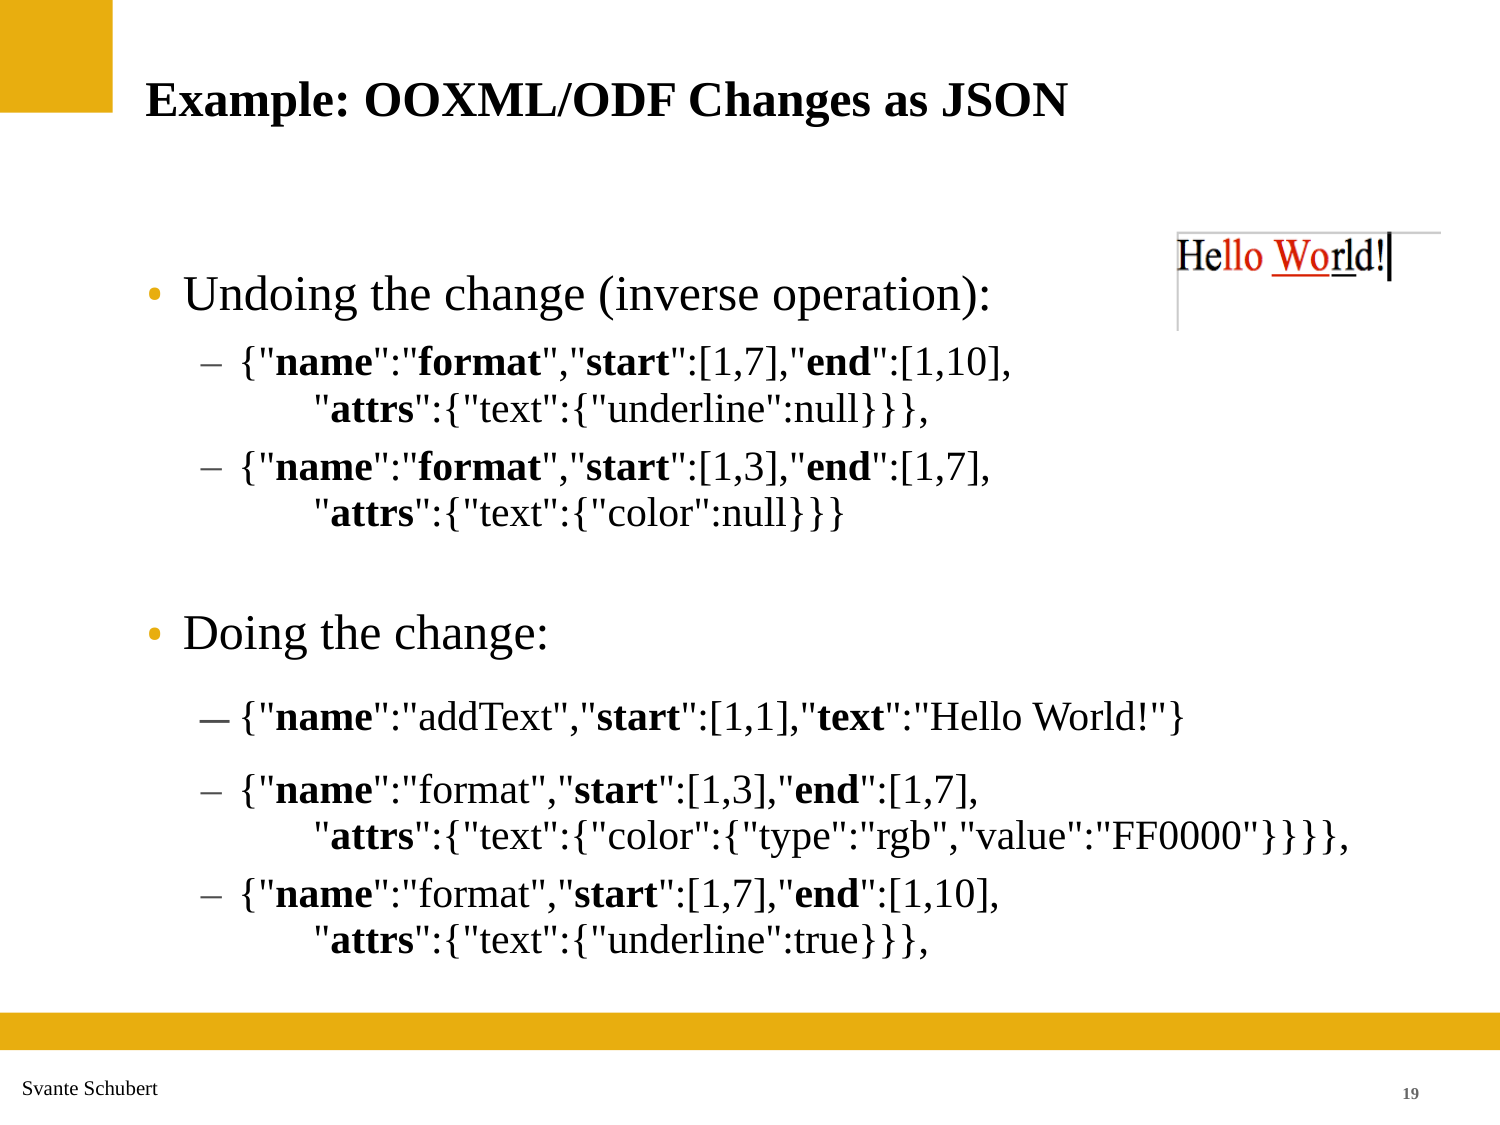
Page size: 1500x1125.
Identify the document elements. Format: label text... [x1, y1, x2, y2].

title Example: OOXML/ODF Changes as JSON [145, 67, 1388, 219]
list Undoing the change (inverse operation): {"name":"format","start":[1,7],"end":[1,10], "attrs":{"text":{"underline":null}}}, {"name":"format","start":[1,3],"end":[1,7], "attrs":{"text":{"color":null}}} Doing the change: ﻿{"name":"addText","start":[1,1],"text":"Hello World!"} {"name":"format","start":[1,3],"end":[1,7], "attrs":{"text":{"color":{"type":"rgb","value":"FF0000"}}}}, {"name":"format","start":[1,7],"end":[1,10], "attrs":{"text":{"underline":true}}}, [145, 265, 1423, 1037]
picture [1123, 149, 1441, 331]
